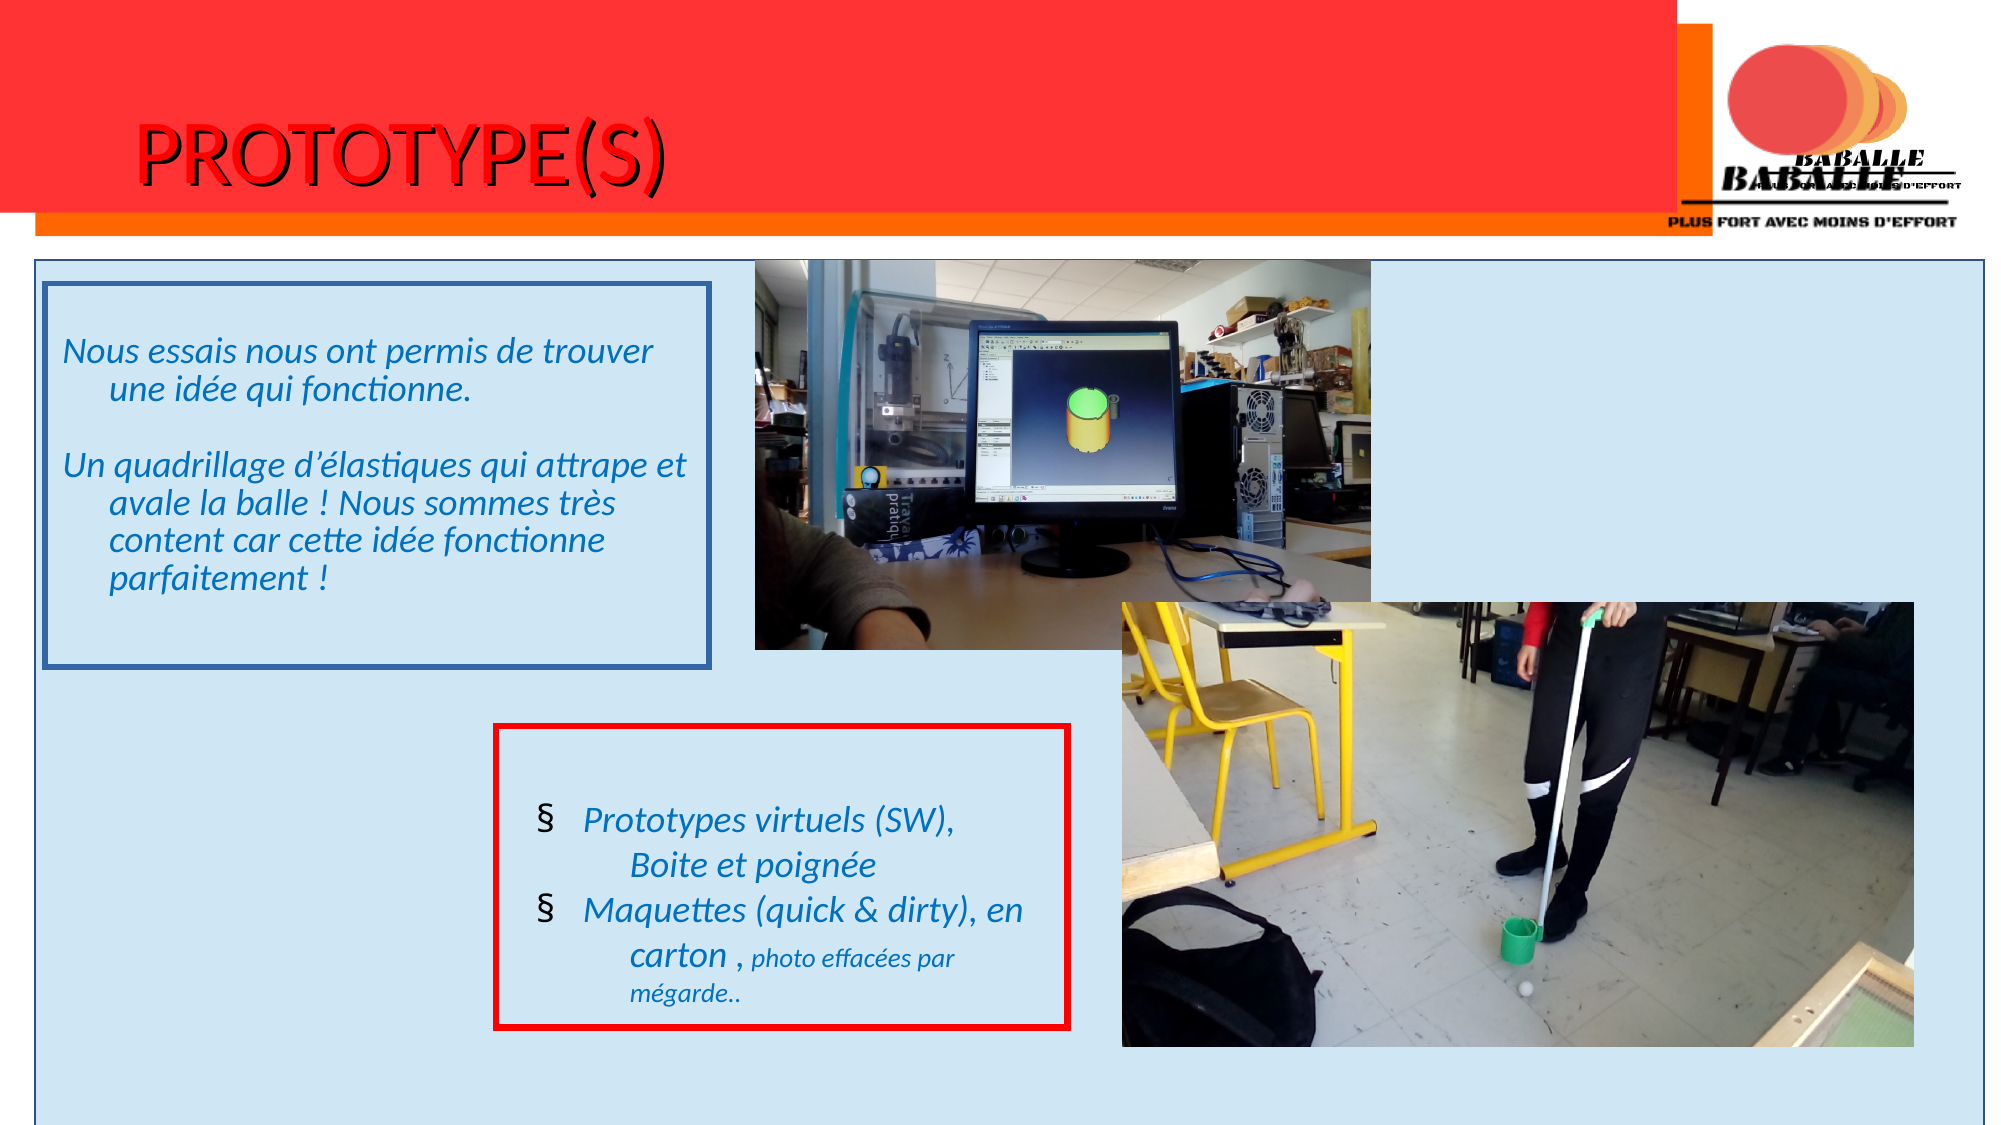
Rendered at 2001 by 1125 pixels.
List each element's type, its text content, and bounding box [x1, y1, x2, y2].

picture [755, 260, 1914, 1047]
text_box Nous essais nous ont permis de trouver une idée qui fonctionne. Un quadrillage d’élastiques qui attrape et avale la balle ! Nous sommes très content car cette idée fonctionne parfaitement ! [44, 283, 709, 667]
picture [1653, 0, 1973, 284]
text_box PROTOTYPE(S) [118, 83, 1653, 211]
text_box Prototypes virtuels (SW), Boite et poignée Maquettes (quick & dirty), en carton , photo effacées par mégarde.. [521, 737, 1051, 1015]
